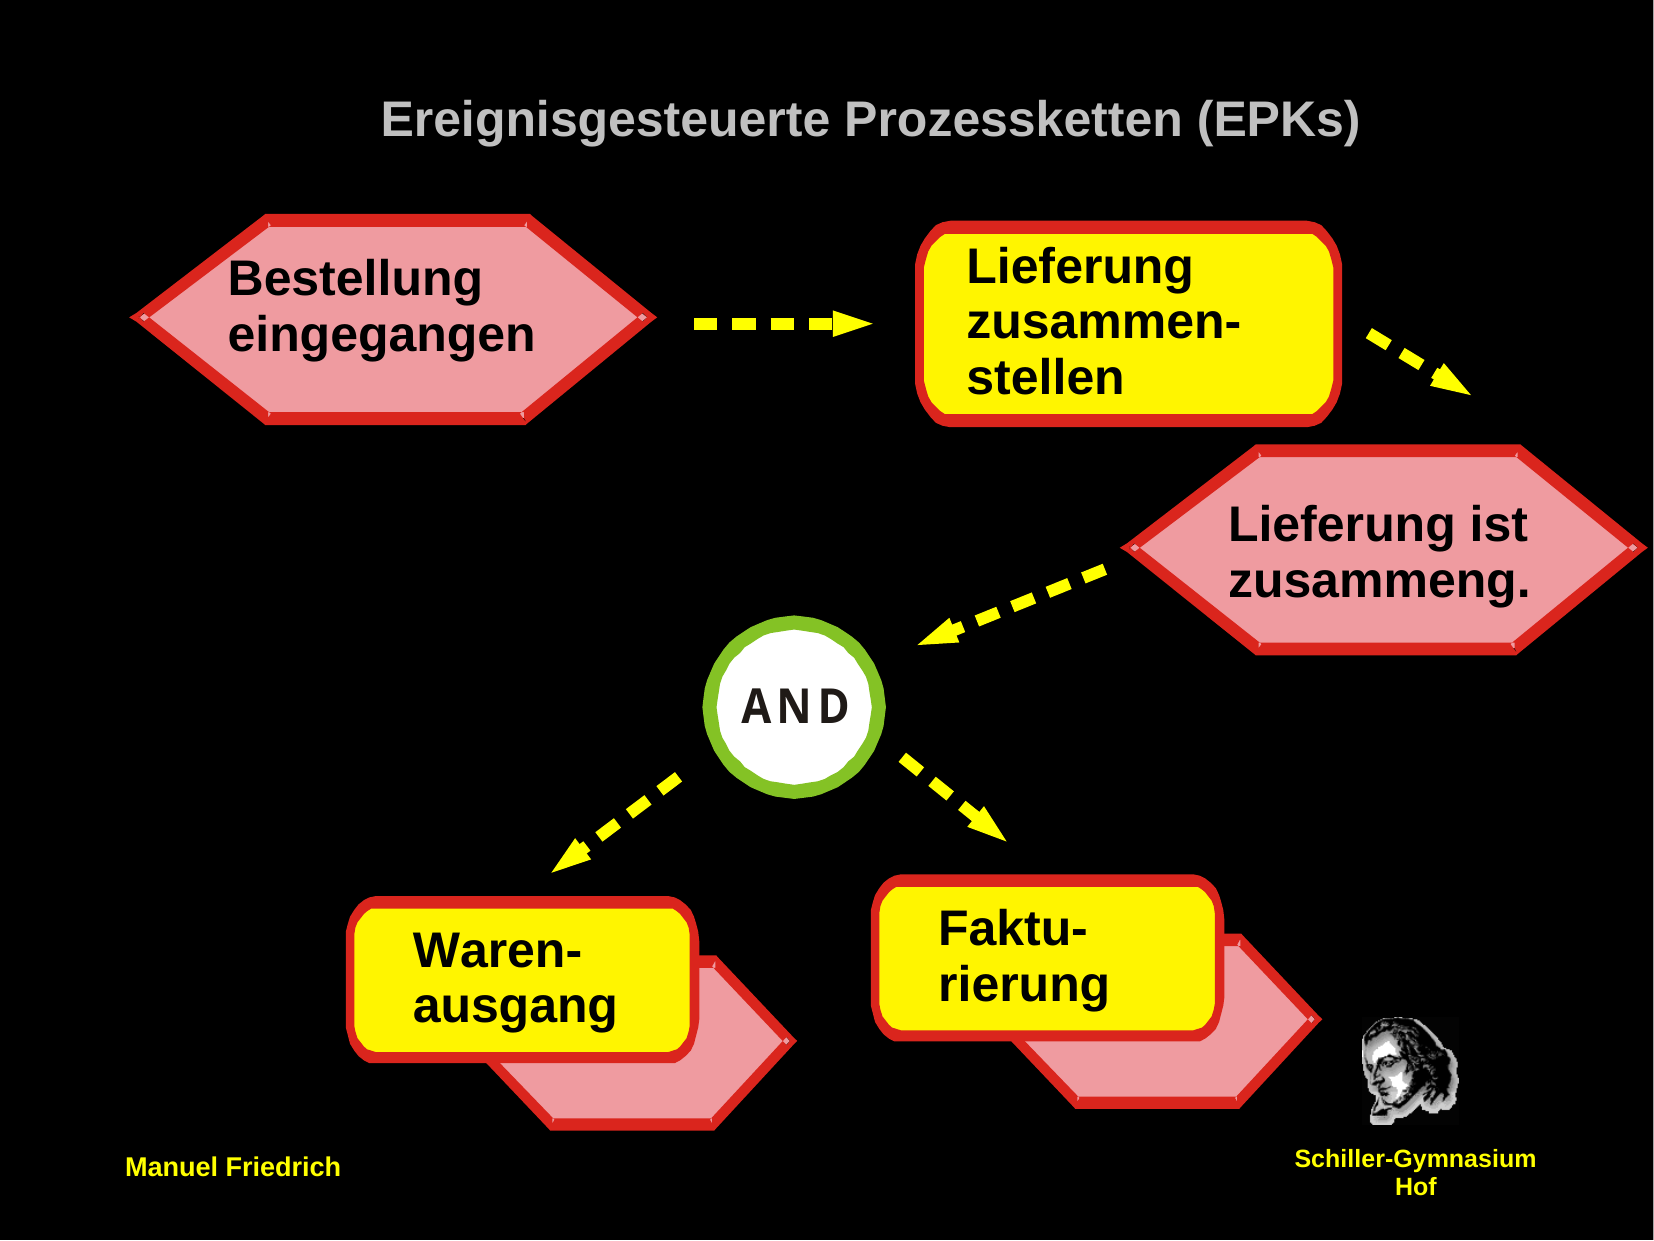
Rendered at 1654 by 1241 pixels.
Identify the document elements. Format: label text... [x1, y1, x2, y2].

text_box Lieferung ist zusammeng. [1228, 496, 1549, 619]
text_box Ereignisgesteuerte Prozessketten (EPKs) [380, 91, 1391, 153]
text_box Waren- ausgang [412, 921, 632, 1044]
chart [340, 890, 802, 1137]
chart [123, 208, 663, 431]
text_box Manuel Friedrich [124, 1151, 351, 1184]
text_box Lieferung zusammen- stellen [966, 237, 1266, 433]
picture [1362, 1017, 1459, 1125]
chart [1113, 438, 1654, 662]
chart [697, 610, 891, 804]
chart [909, 214, 1348, 433]
text_box Bestellung eingegangen [227, 250, 567, 372]
text_box Schiller-Gymnasium Hof [1294, 1145, 1547, 1205]
text_box Faktu- rierung [938, 900, 1157, 1023]
chart [865, 868, 1327, 1115]
